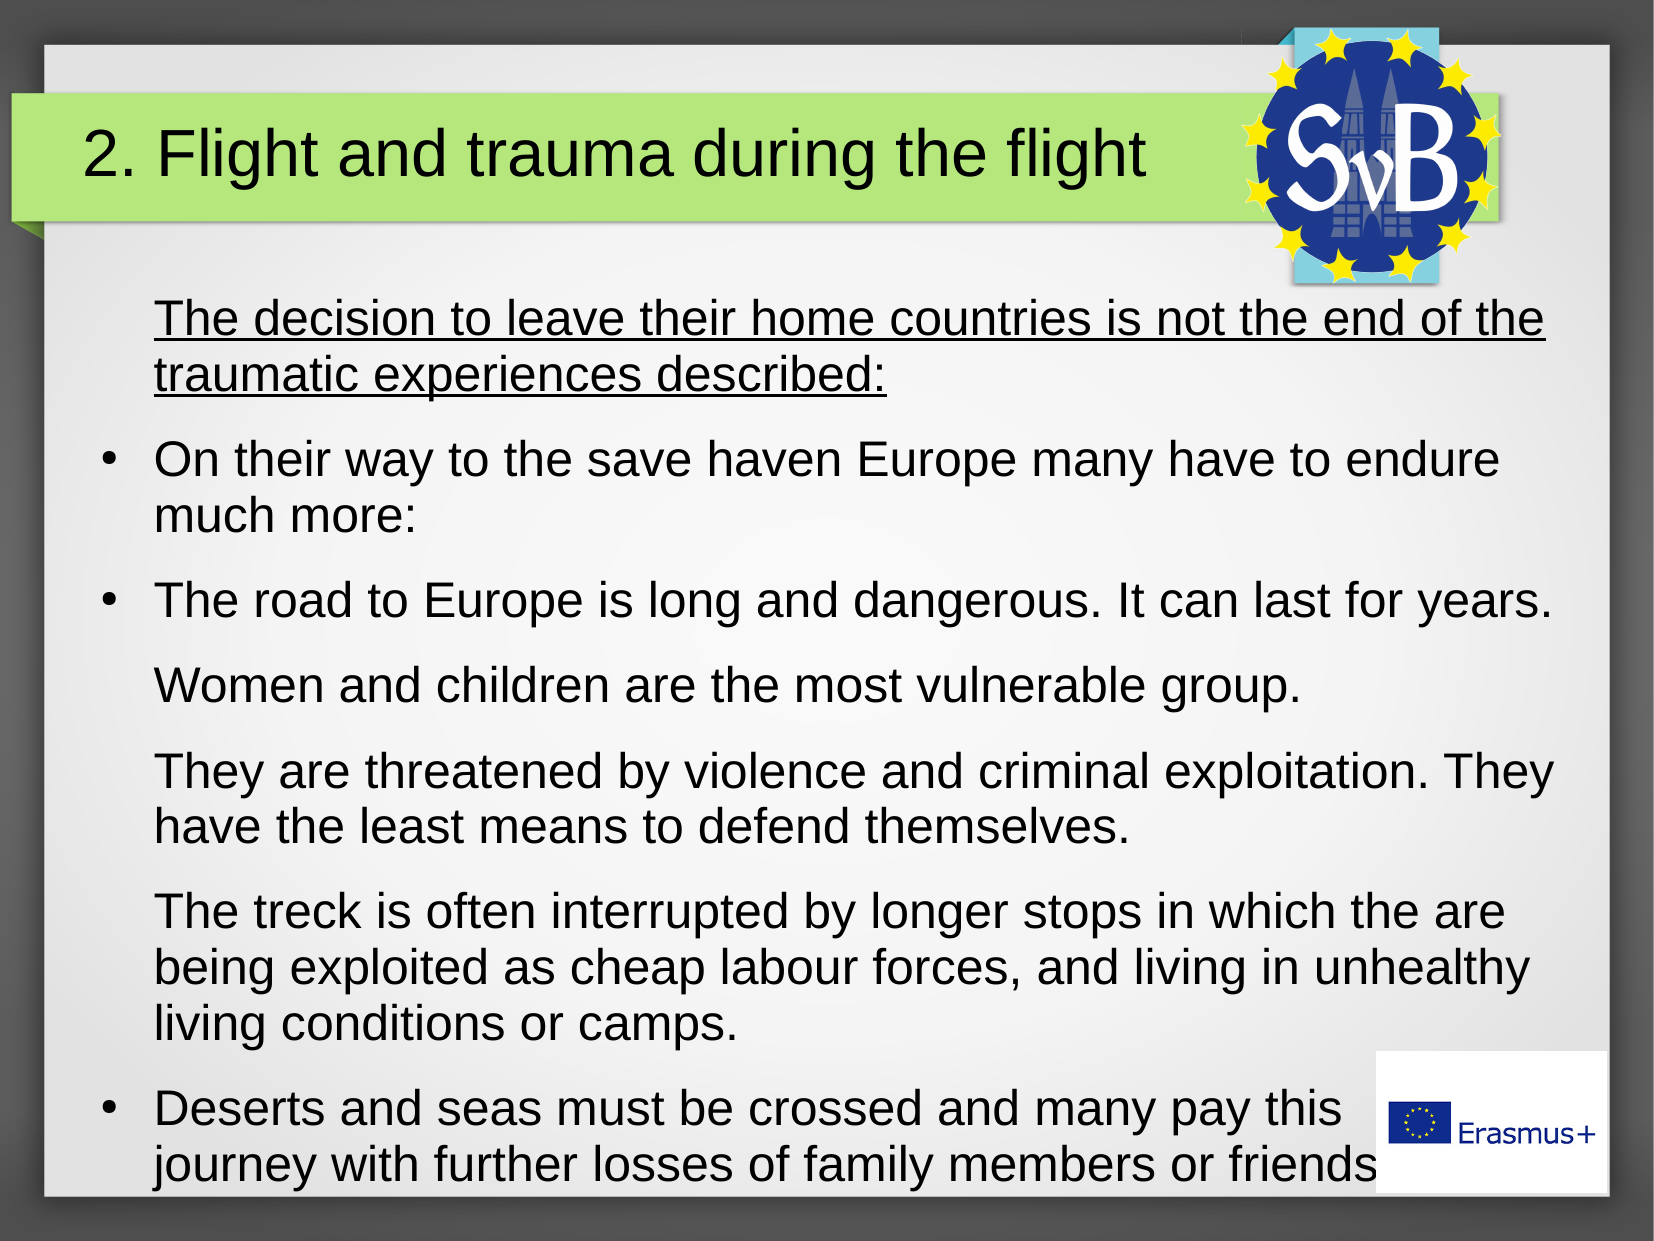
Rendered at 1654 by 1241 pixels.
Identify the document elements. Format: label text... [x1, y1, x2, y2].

list The decision to leave their home countries is not the end of the traumatic experiences described: On their way to the save haven Europe many have to endure much more: The road to Europe is long and dangerous. It can last for years. Women and children are the most vulnerable group. They are threatened by violence and criminal exploitation. They have the least means to defend themselves. The treck is often interrupted by longer stops in which the are being exploited as cheap labour forces, and living in unhealthy living conditions or camps. Deserts and seas must be crossed and many pay this journey with further losses of family members or friends [82, 290, 1571, 1193]
title 2. Flight and trauma during the flight [82, 69, 1240, 238]
picture [0, 0, 1654, 1241]
